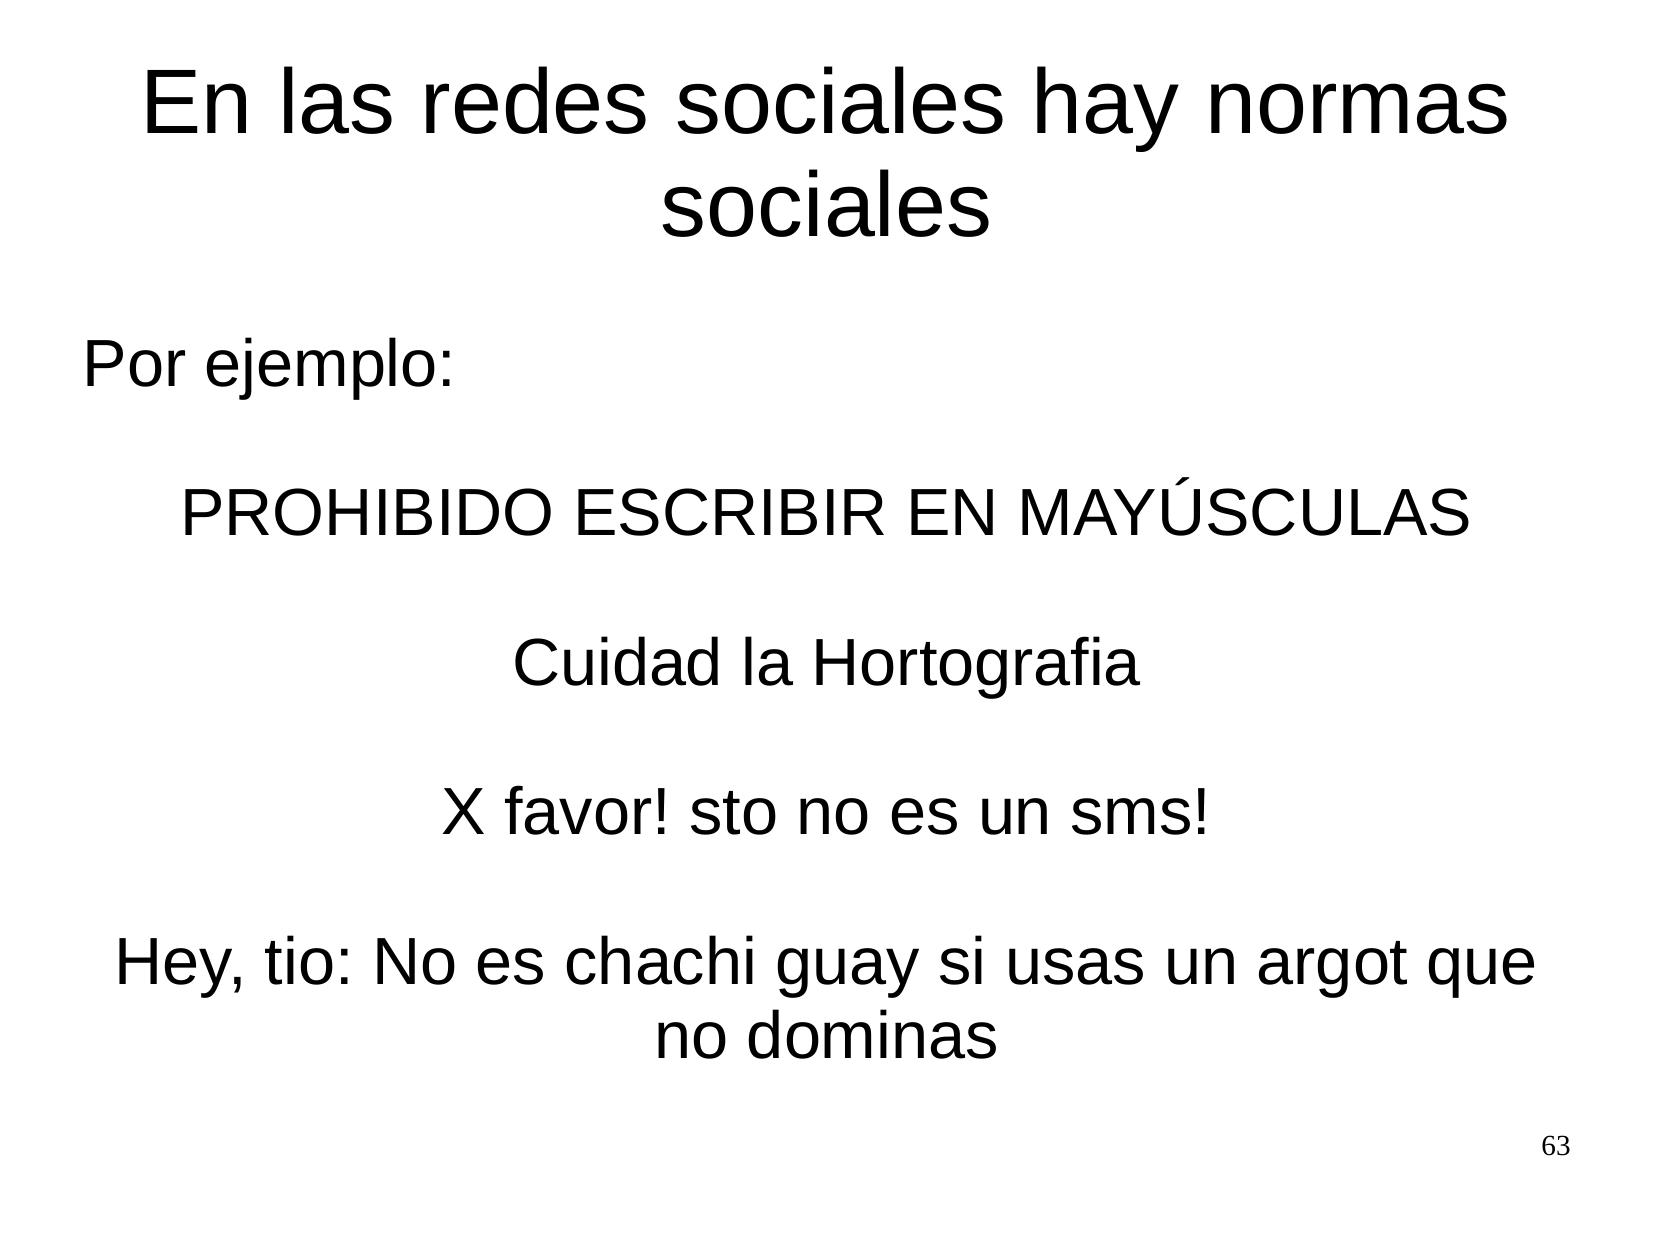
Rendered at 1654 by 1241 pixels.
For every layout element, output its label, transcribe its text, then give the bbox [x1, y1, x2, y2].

subtitle Por ejemplo: PROHIBIDO ESCRIBIR EN MAYÚSCULAS Cuidad la Hortografia X favor! sto no es un sms! Hey, tio: No es chachi guay si usas un argot que no dominas [82, 290, 1571, 1109]
title En las redes sociales hay normas sociales [82, 49, 1571, 257]
